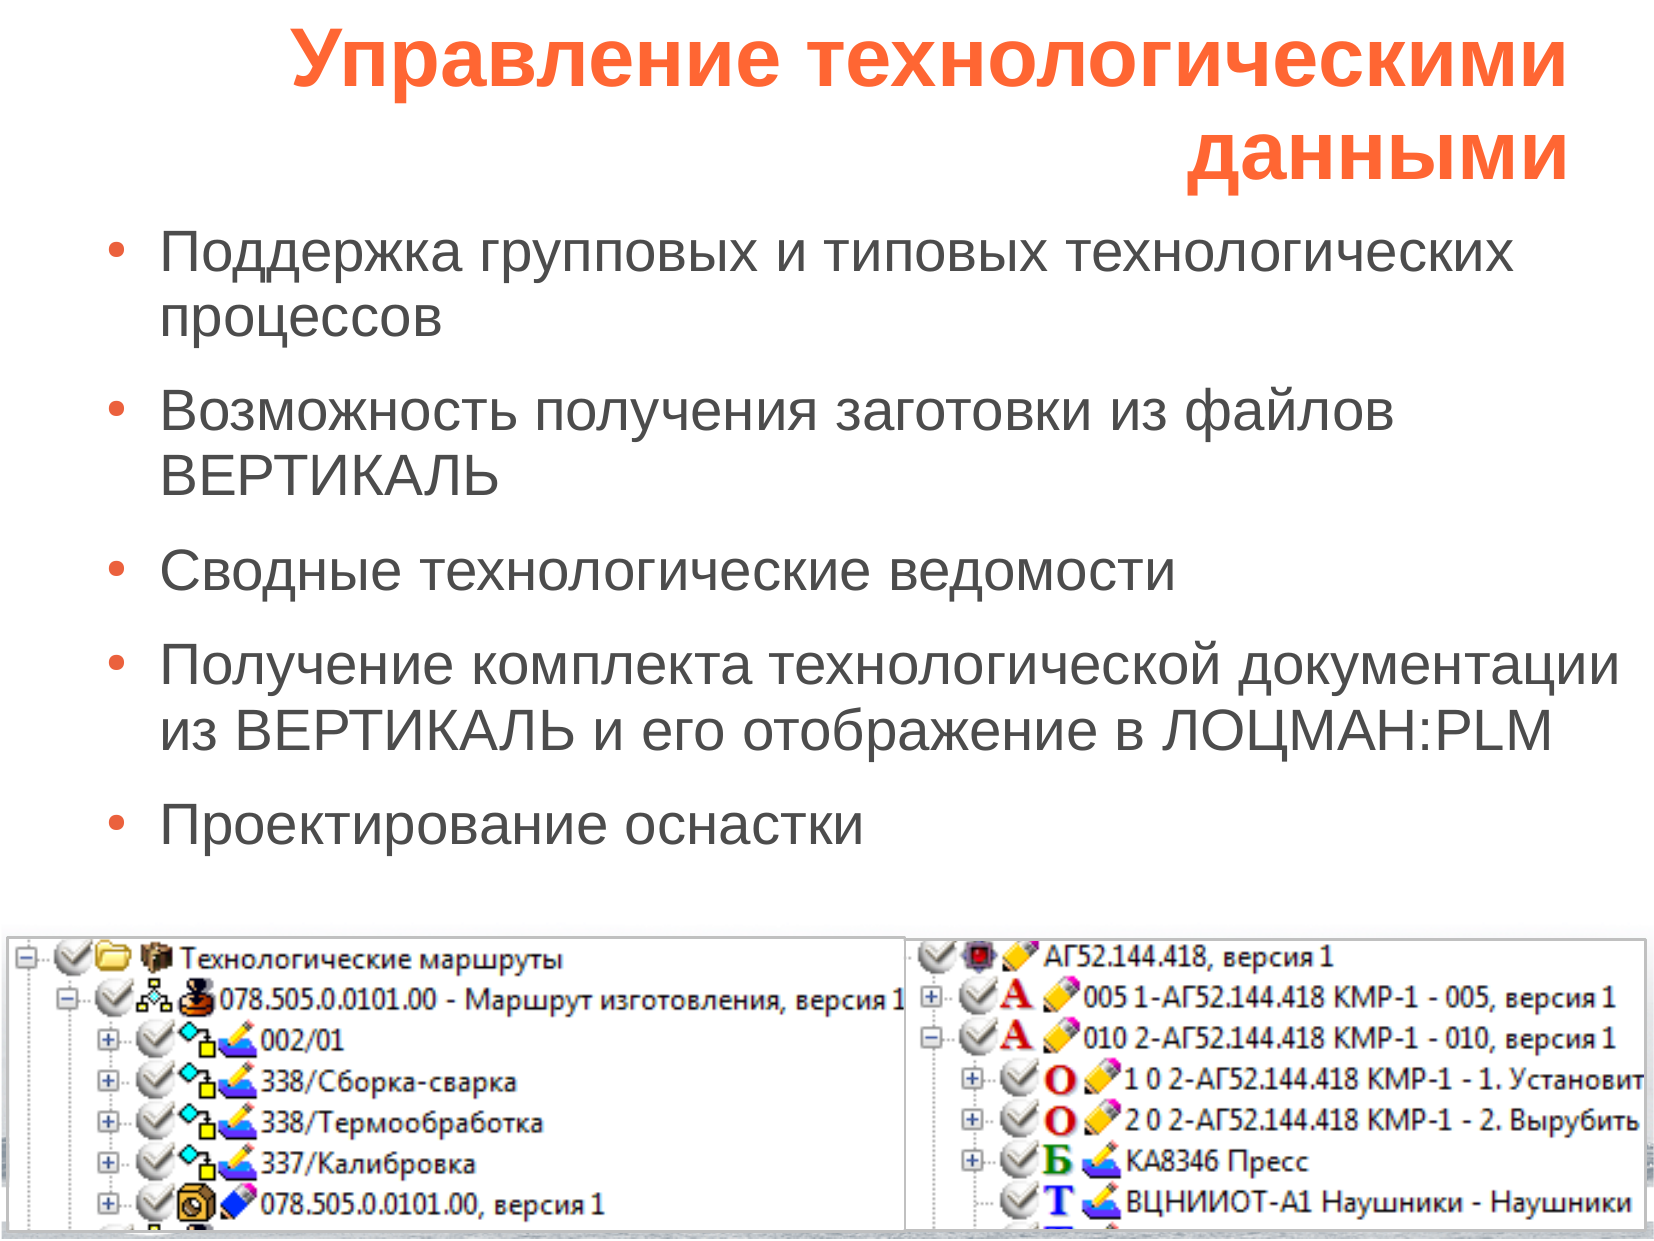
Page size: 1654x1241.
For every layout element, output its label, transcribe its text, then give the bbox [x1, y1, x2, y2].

picture [1, 0, 1654, 1239]
list Поддержка групповых и типовых технологических процессов Возможность получения заготовки из файлов ВЕРТИКАЛЬ Сводные технологические ведомости Получение комплекта технологической документации из ВЕРТИКАЛЬ и его отображение в ЛОЦМАН:PLM Проектирование оснастки [88, 218, 1636, 938]
title Управление технологическими данными [82, 11, 1571, 198]
